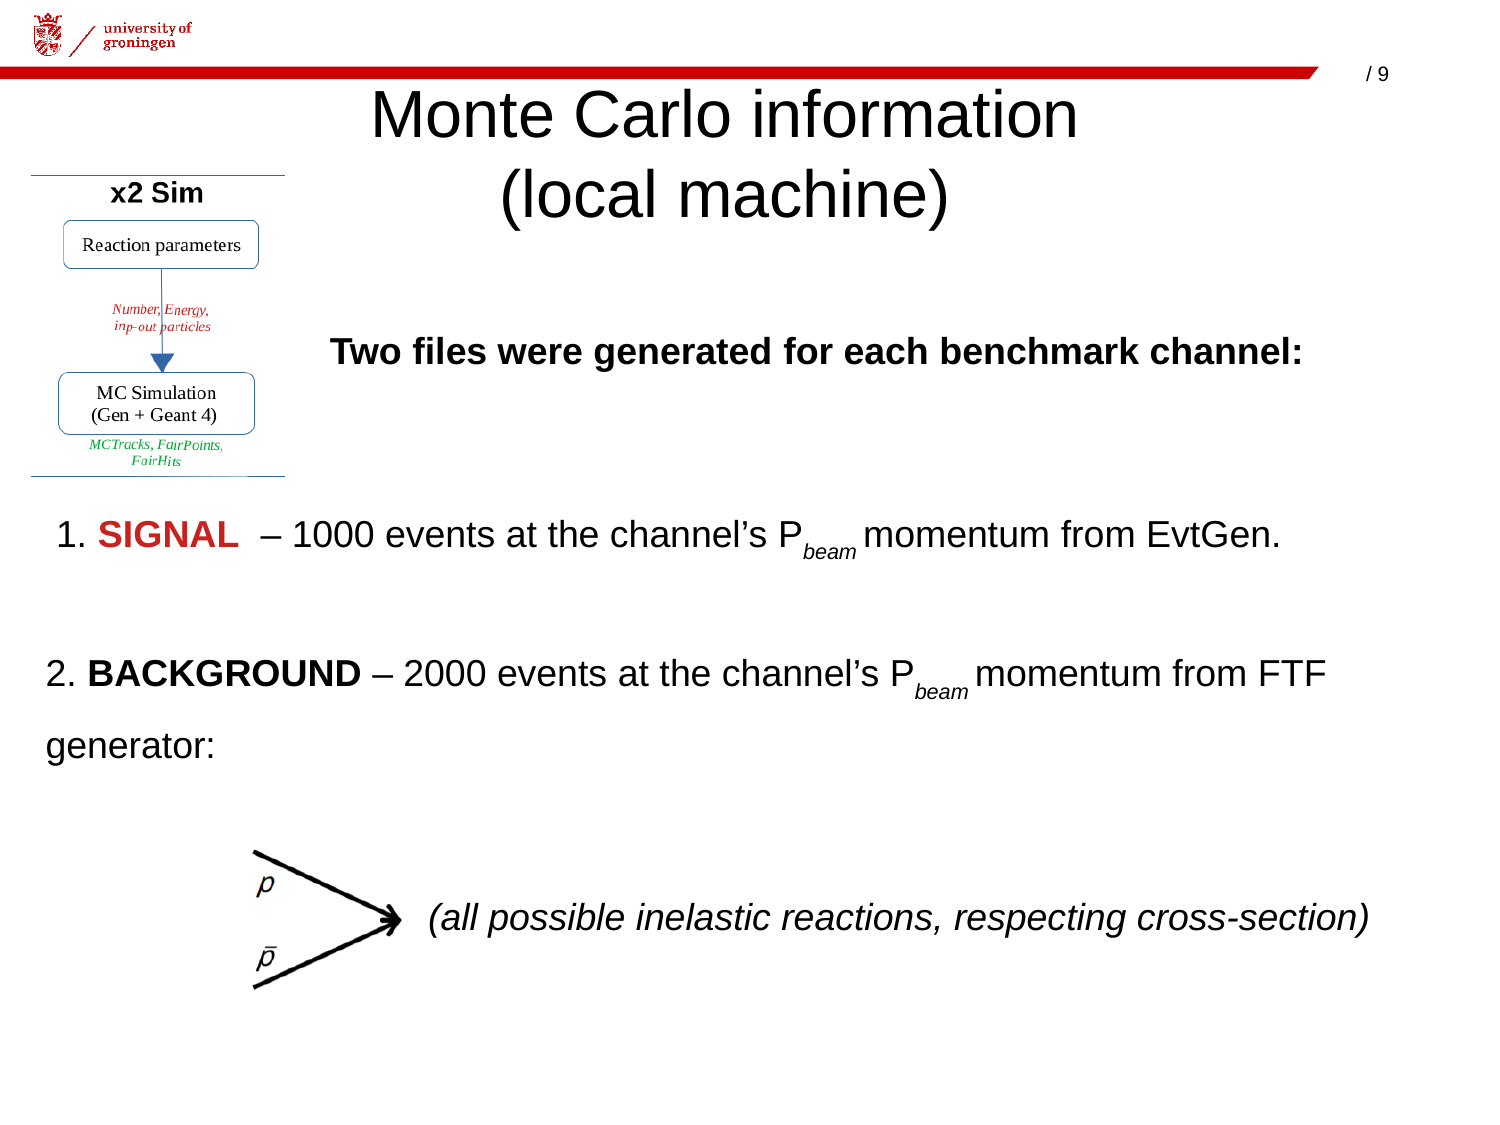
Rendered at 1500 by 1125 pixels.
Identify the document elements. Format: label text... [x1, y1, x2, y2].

text_box / 1 [1351, 55, 1487, 94]
picture [247, 850, 402, 993]
picture [34, 13, 192, 57]
title Monte Carlo information (local machine) [0, 86, 1417, 216]
text_box Two files were generated for each benchmark channel: [315, 301, 1441, 443]
text_box (all possible inelastic reactions, respecting cross-section) [413, 868, 1418, 1072]
text_box 1. SIGNAL – 1000 events at the channel’s Pbeam momentum from EvtGen. 2. BACKGROUND – 2000 events at the channel’s Pbeam momentum from FTF generator: [30, 438, 1454, 1125]
picture [30, 168, 285, 496]
